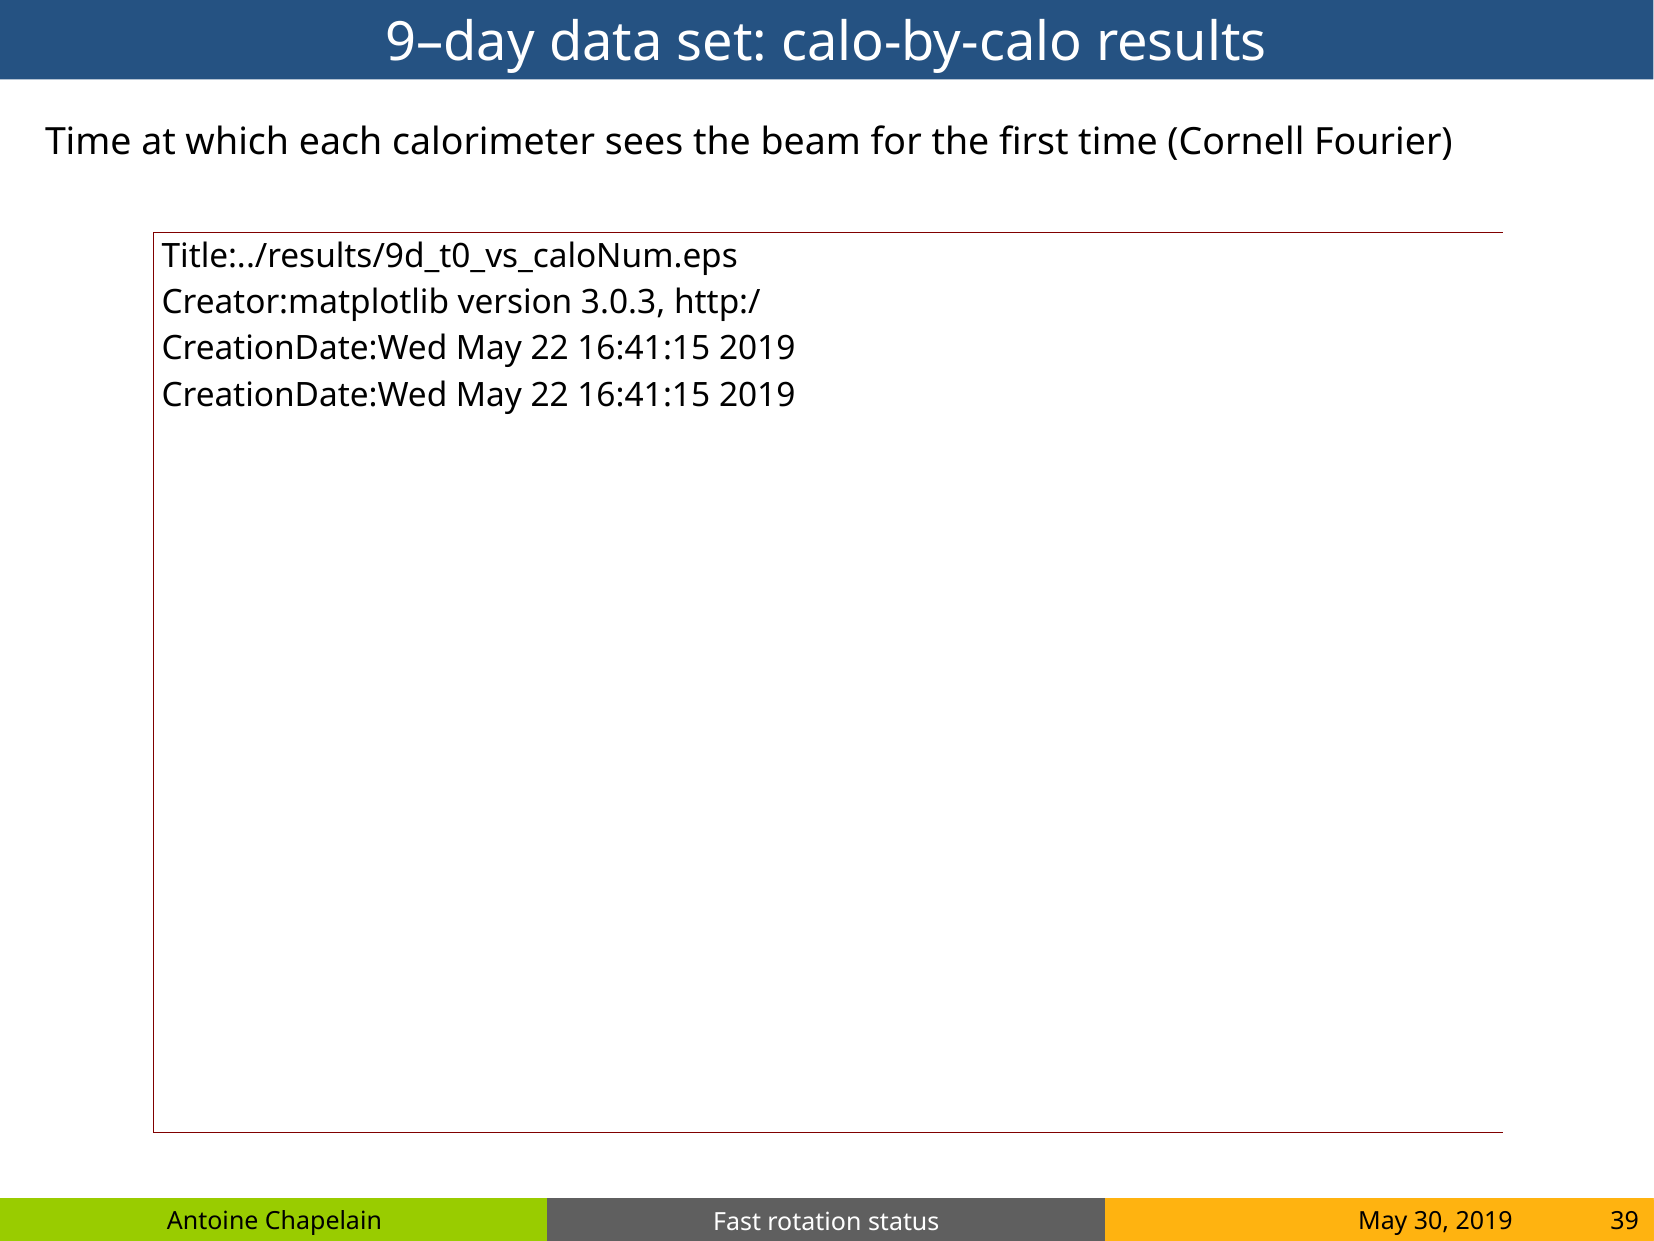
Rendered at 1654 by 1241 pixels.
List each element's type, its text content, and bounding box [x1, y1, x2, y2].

picture [150, 230, 1503, 1133]
title 9–day data set: calo-by-calo results [0, 0, 1654, 80]
list Time at which each calorimeter sees the beam for the first time (Cornell Fourier) [45, 106, 1606, 1186]
